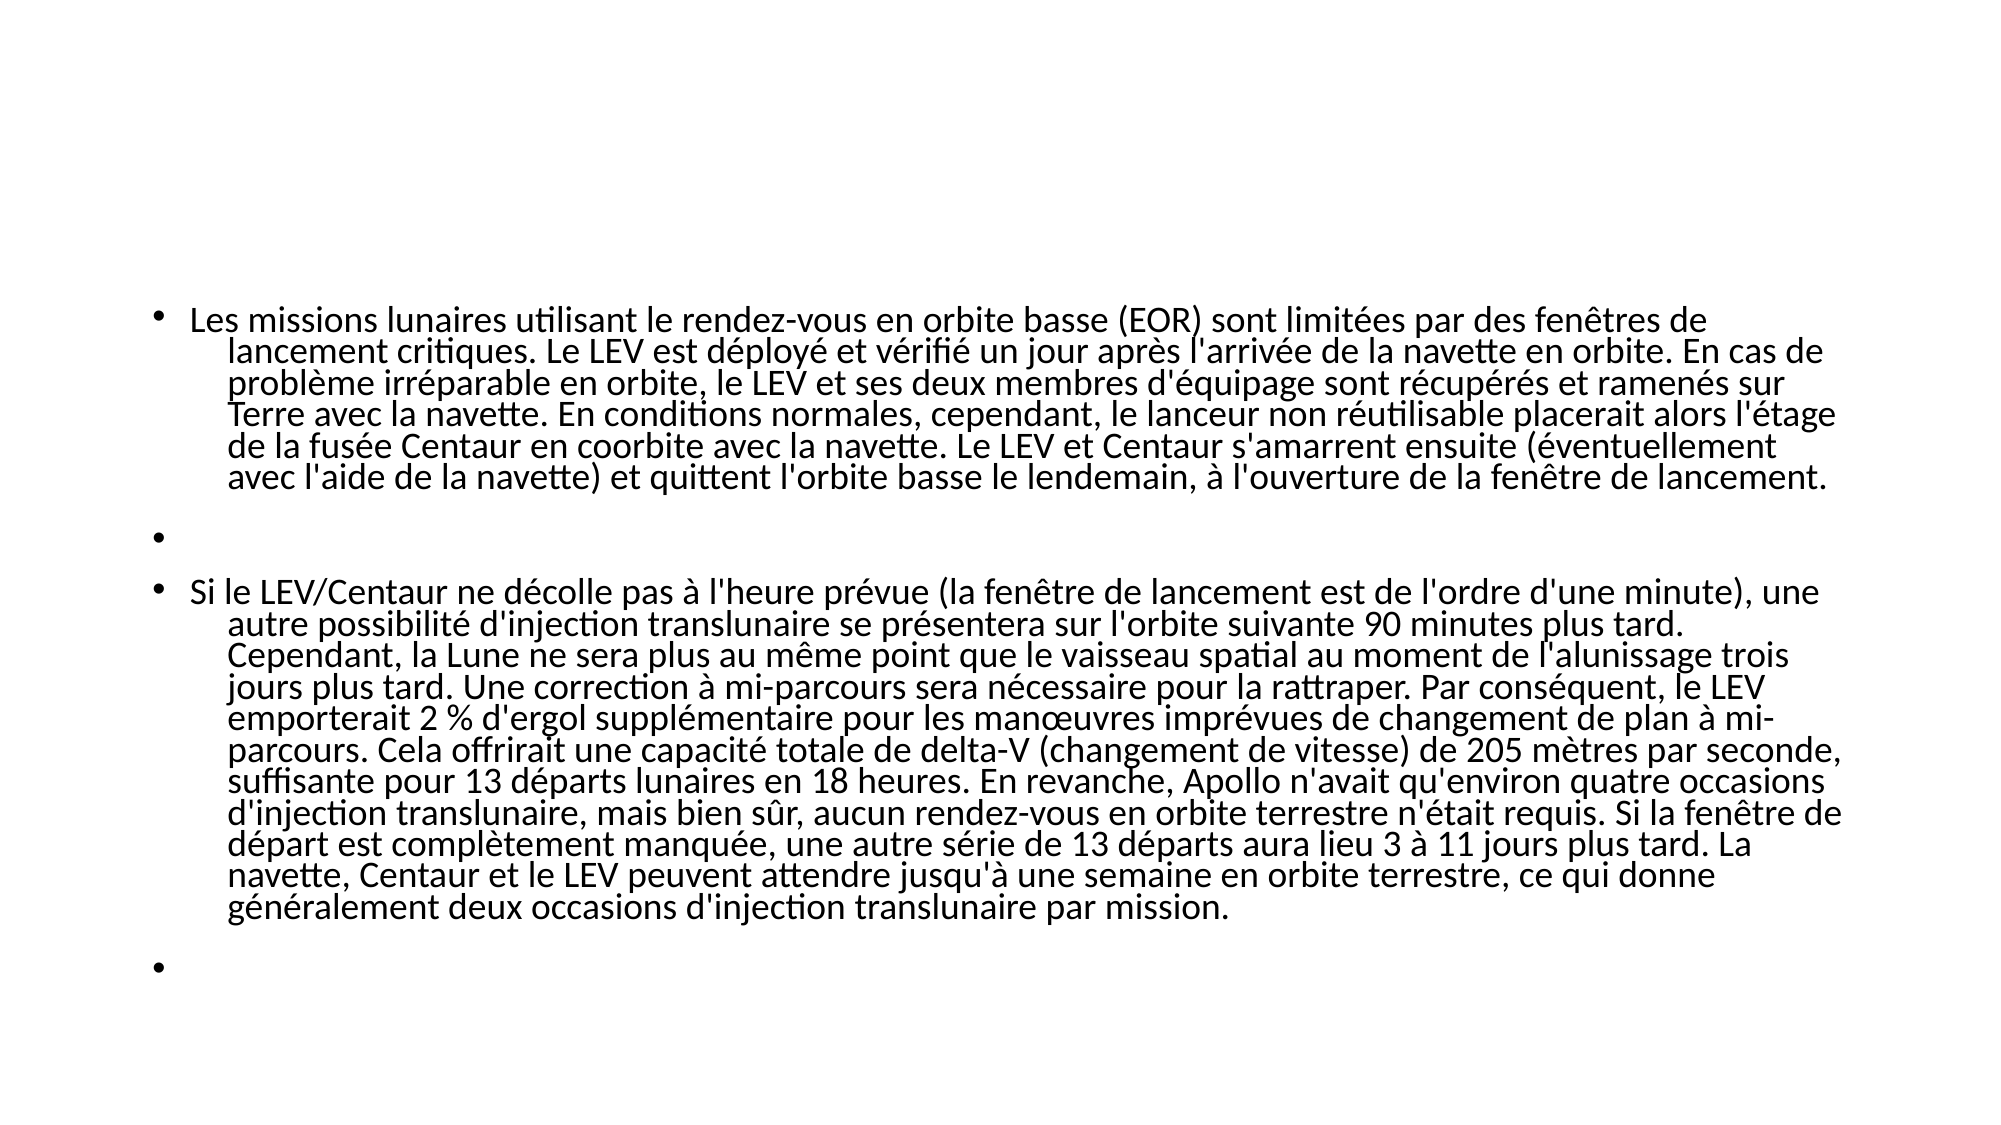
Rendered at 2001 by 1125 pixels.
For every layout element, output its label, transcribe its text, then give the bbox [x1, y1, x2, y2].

list Les missions lunaires utilisant le rendez-vous en orbite basse (EOR) sont limitées par des fenêtres de lancement critiques. Le LEV est déployé et vérifié un jour après l'arrivée de la navette en orbite. En cas de problème irréparable en orbite, le LEV et ses deux membres d'équipage sont récupérés et ramenés sur Terre avec la navette. En conditions normales, cependant, le lanceur non réutilisable placerait alors l'étage de la fusée Centaur en coorbite avec la navette. Le LEV et Centaur s'amarrent ensuite (éventuellement avec l'aide de la navette) et quittent l'orbite basse le lendemain, à l'ouverture de la fenêtre de lancement. Si le LEV/Centaur ne décolle pas à l'heure prévue (la fenêtre de lancement est de l'ordre d'une minute), une autre possibilité d'injection translunaire se présentera sur l'orbite suivante 90 minutes plus tard. Cependant, la Lune ne sera plus au même point que le vaisseau spatial au moment de l'alunissage trois jours plus tard. Une correction à mi-parcours sera nécessaire pour la rattraper. Par conséquent, le LEV emporterait 2 % d'ergol supplémentaire pour les manœuvres imprévues de changement de plan à mi-parcours. Cela offrirait une capacité totale de delta-V (changement de vitesse) de 205 mètres par seconde, suffisante pour 13 départs lunaires en 18 heures. En revanche, Apollo n'avait qu'environ quatre occasions d'injection translunaire, mais bien sûr, aucun rendez-vous en orbite terrestre n'était requis. Si la fenêtre de départ est complètement manquée, une autre série de 13 départs aura lieu 3 à 11 jours plus tard. La navette, Centaur et le LEV peuvent attendre jusqu'à une semaine en orbite terrestre, ce qui donne généralement deux occasions d'injection translunaire par mission. [137, 299, 1863, 1014]
